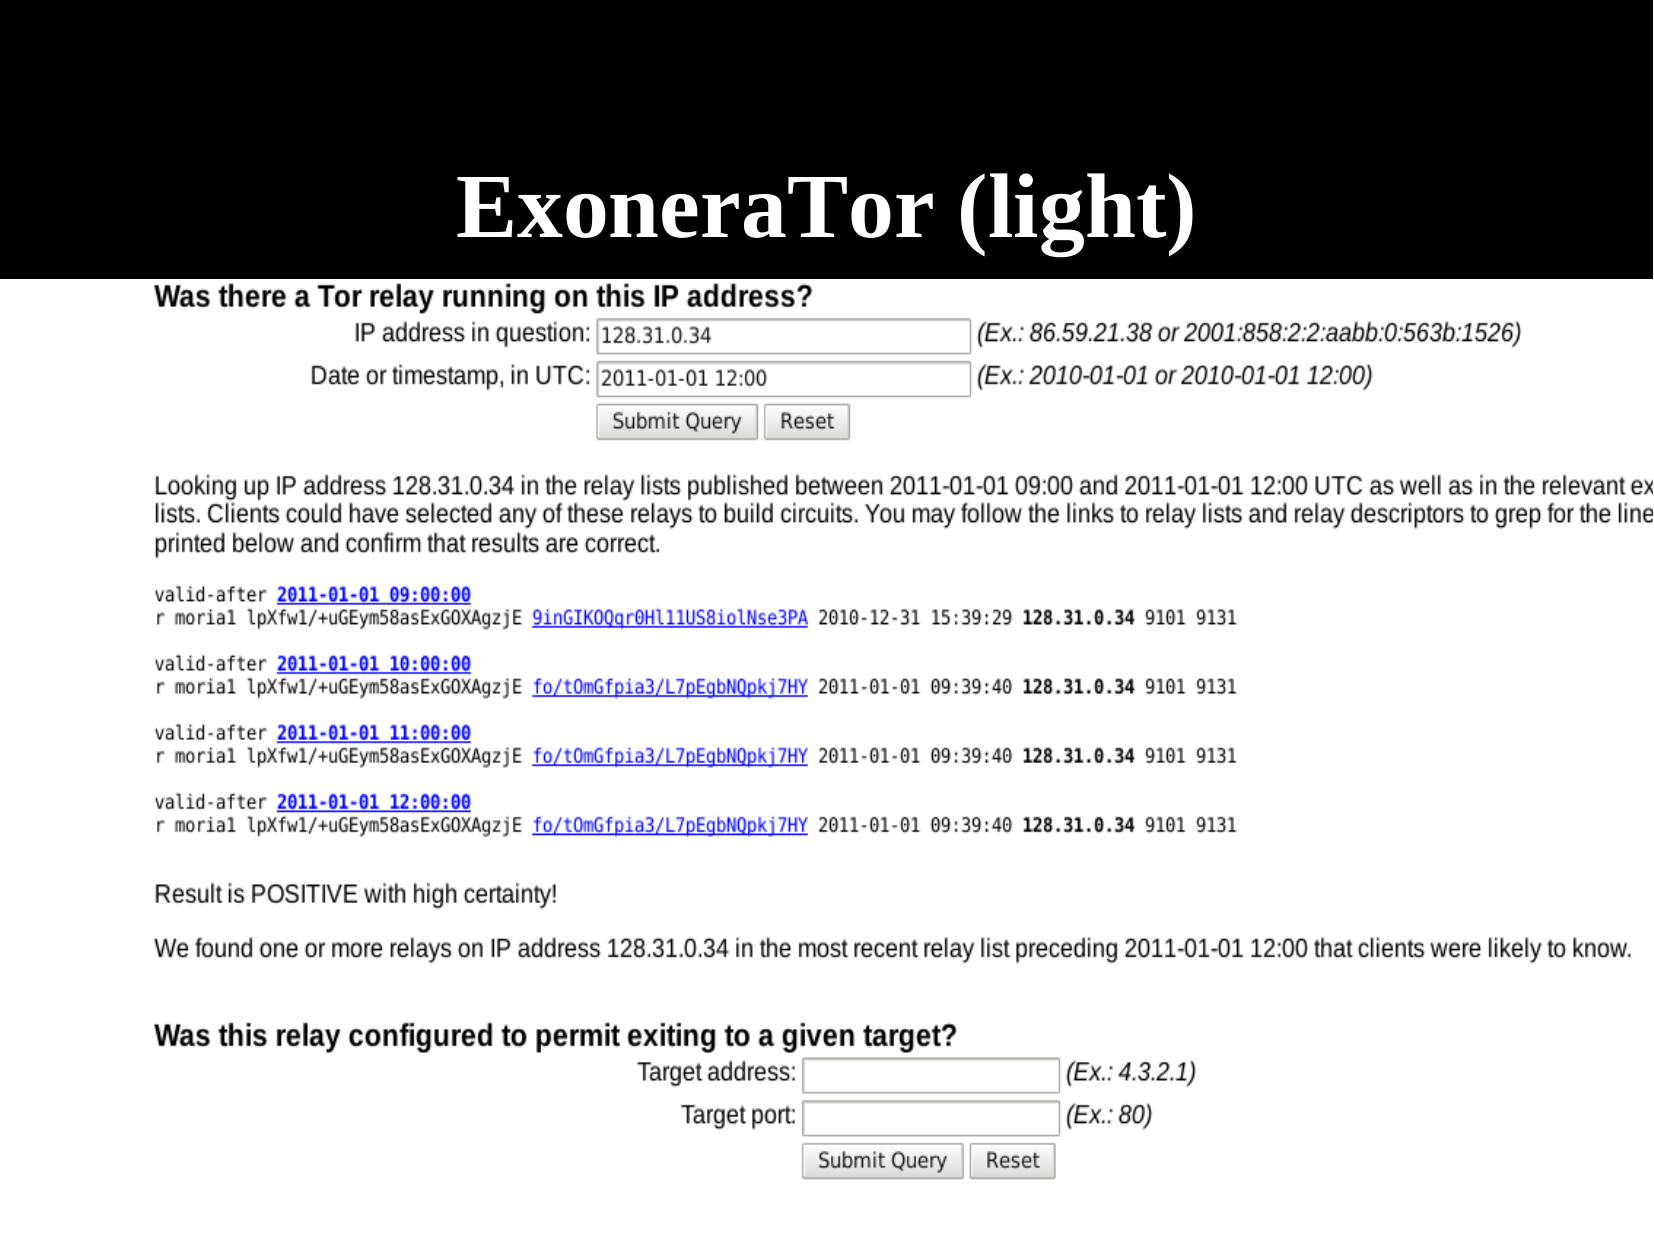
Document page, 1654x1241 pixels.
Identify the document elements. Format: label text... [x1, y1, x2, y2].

picture [0, 279, 1653, 1241]
title ExoneraTor (light) [121, 102, 1534, 279]
